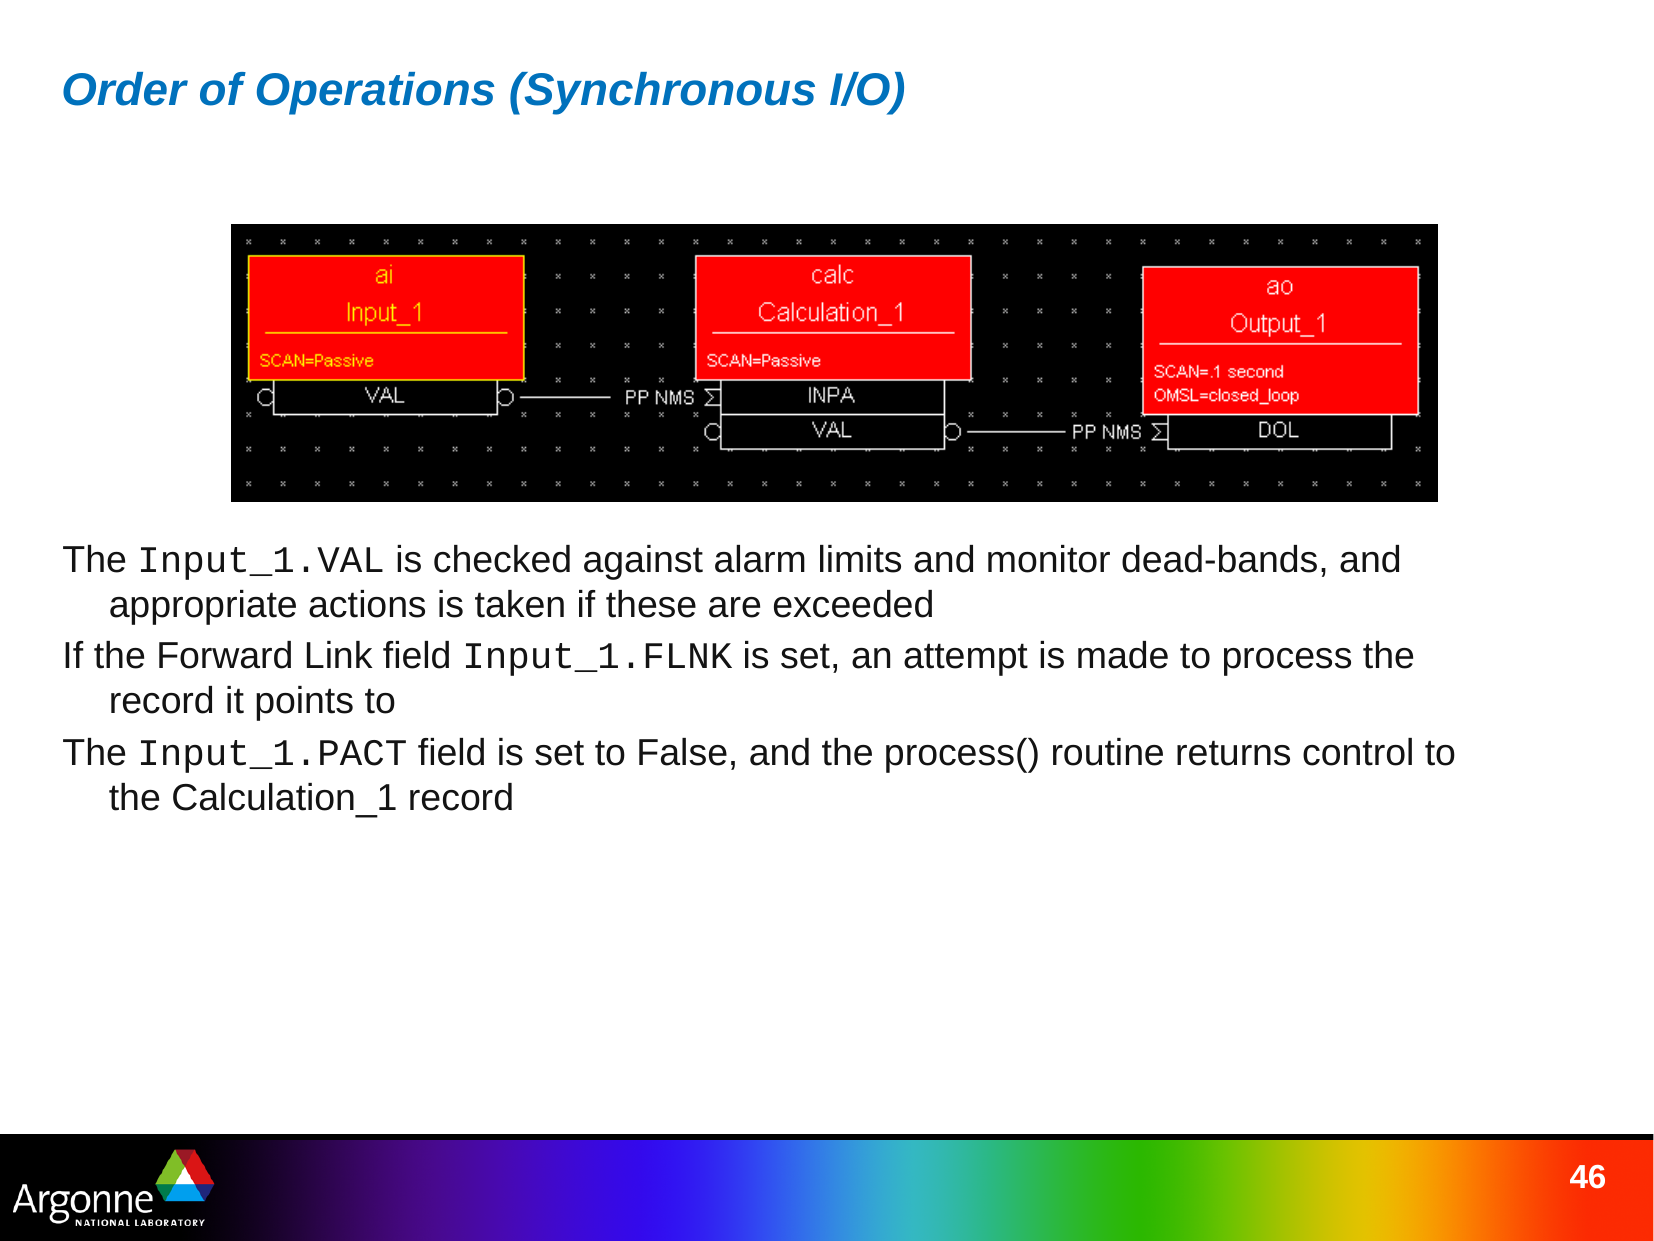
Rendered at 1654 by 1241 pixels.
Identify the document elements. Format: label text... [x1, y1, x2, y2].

list The Input_1.VAL is checked against alarm limits and monitor dead-bands, and appropriate actions is taken if these are exceeded If the Forward Link field Input_1.FLNK is set, an attempt is made to process the record it points to The Input_1.PACT field is set to False, and the process() routine returns control to the Calculation_1 record [62, 538, 1498, 892]
picture [0, 1134, 1654, 1241]
picture [231, 224, 1438, 502]
title Order of Operations (Synchronous I/O) [61, 56, 1500, 126]
